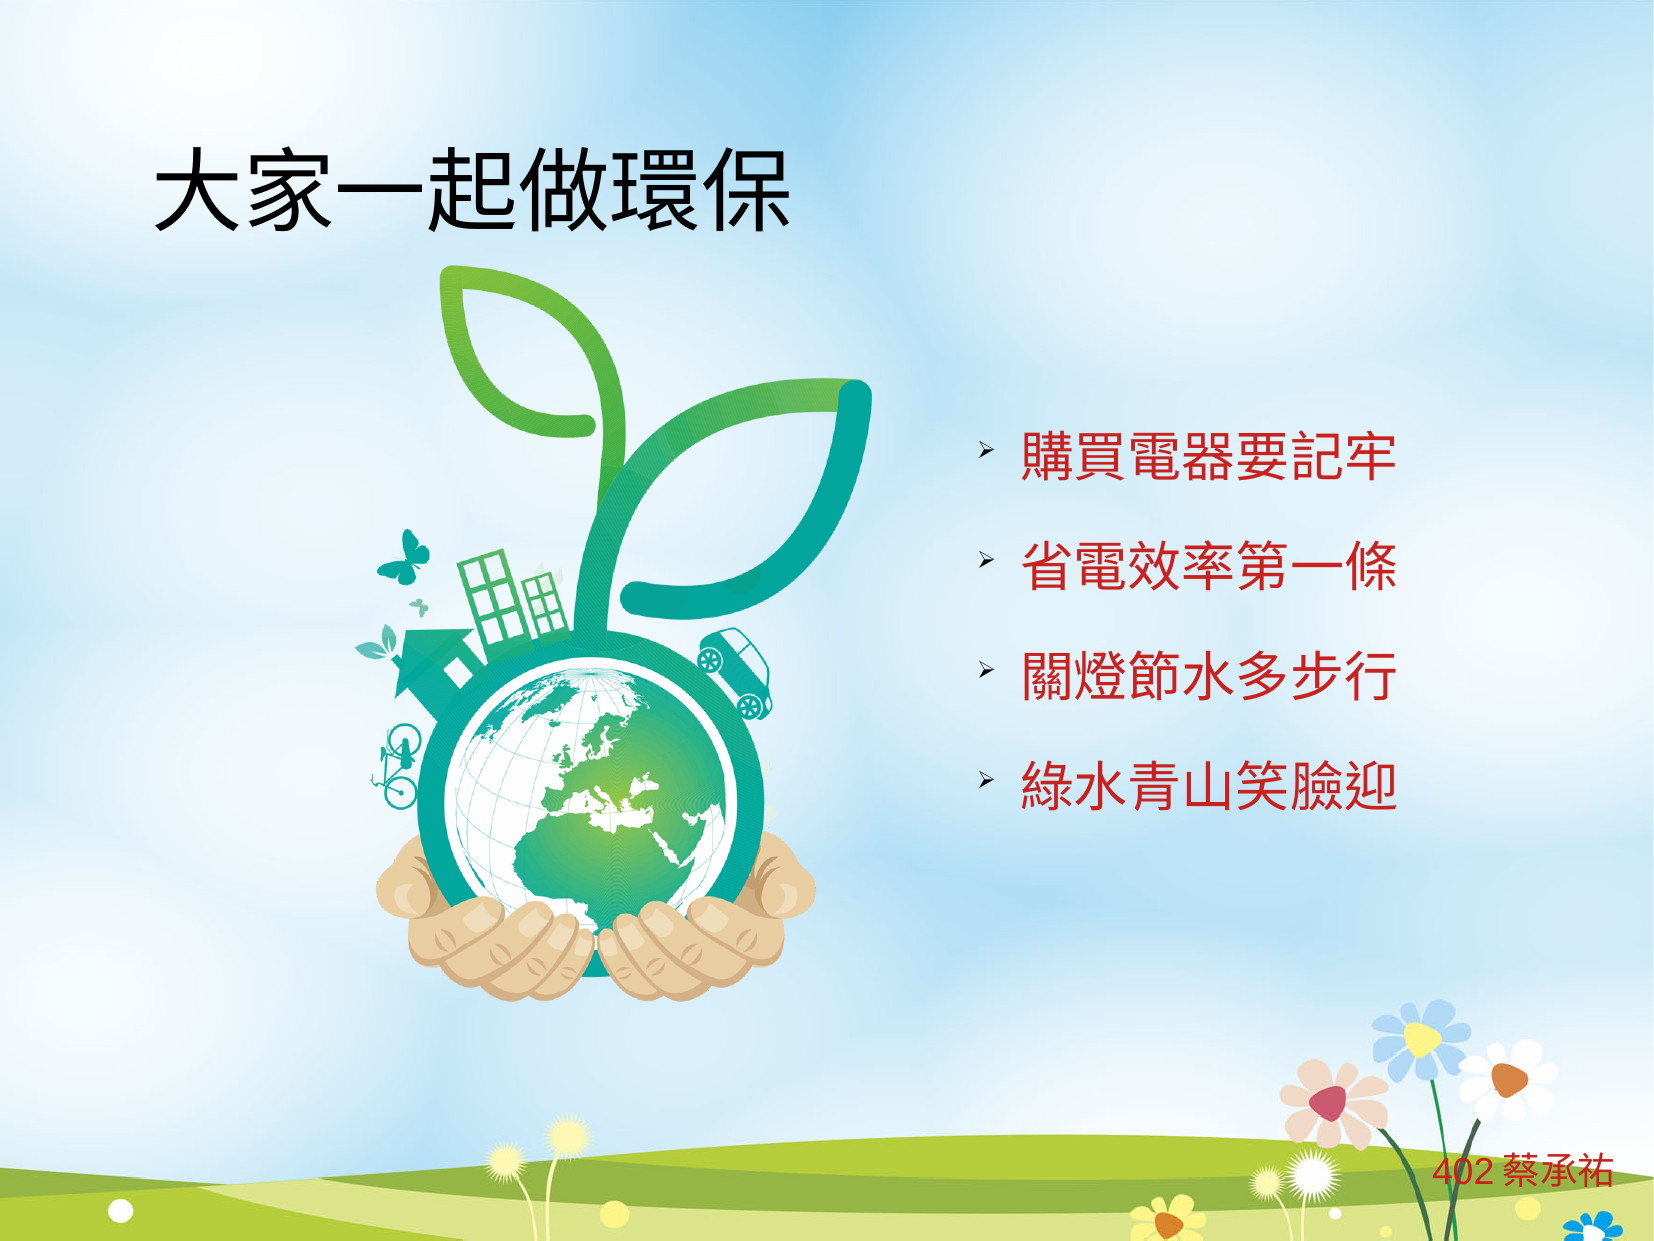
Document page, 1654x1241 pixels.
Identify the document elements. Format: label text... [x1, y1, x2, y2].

list 購買電器要記牢 省電效率第一條 關燈節水多步行 綠水青山笑臉迎 [962, 413, 1595, 827]
text_box 402蔡承祐 [1417, 1133, 1654, 1241]
title 大家一起做環保 [88, 0, 857, 237]
picture [0, 0, 1654, 1241]
